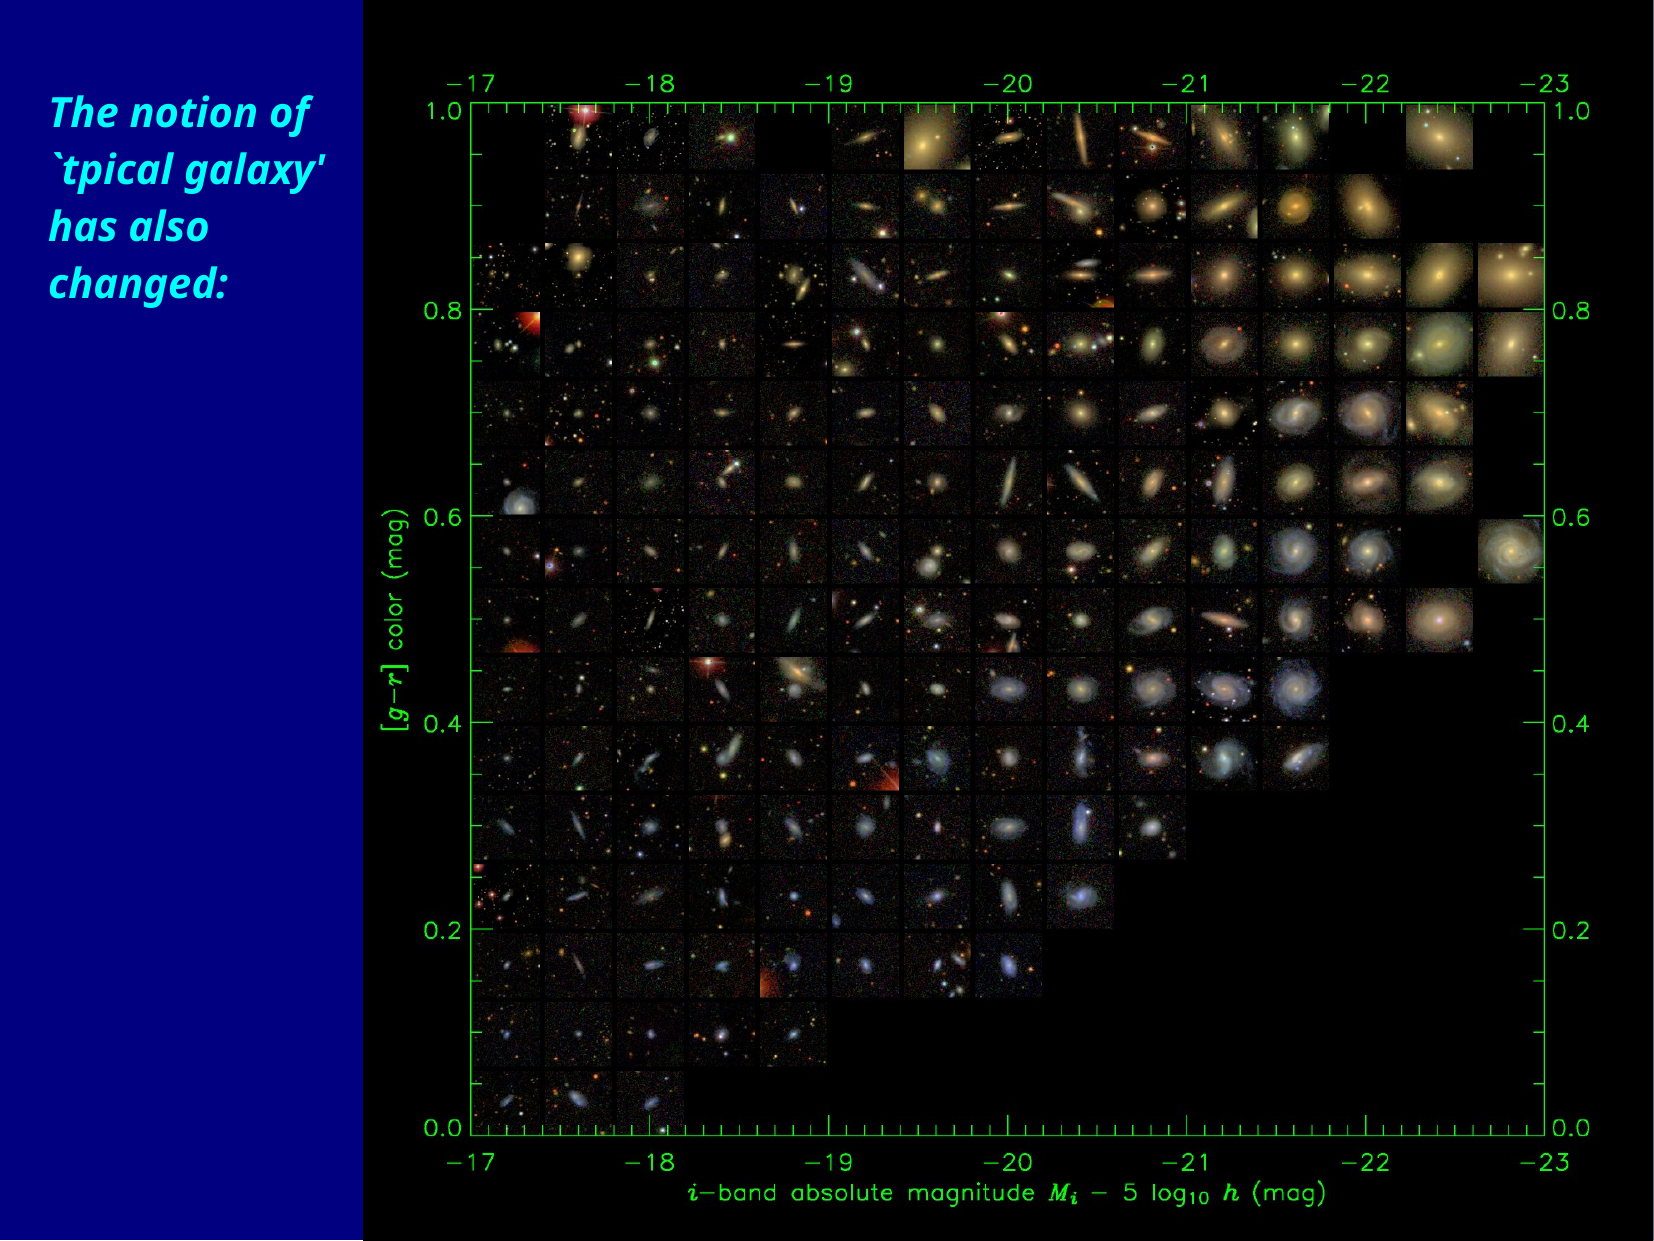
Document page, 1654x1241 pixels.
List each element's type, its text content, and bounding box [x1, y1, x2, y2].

text_box The notion of `tpical galaxy' has also changed: [33, 75, 338, 295]
picture [363, 0, 1654, 1241]
